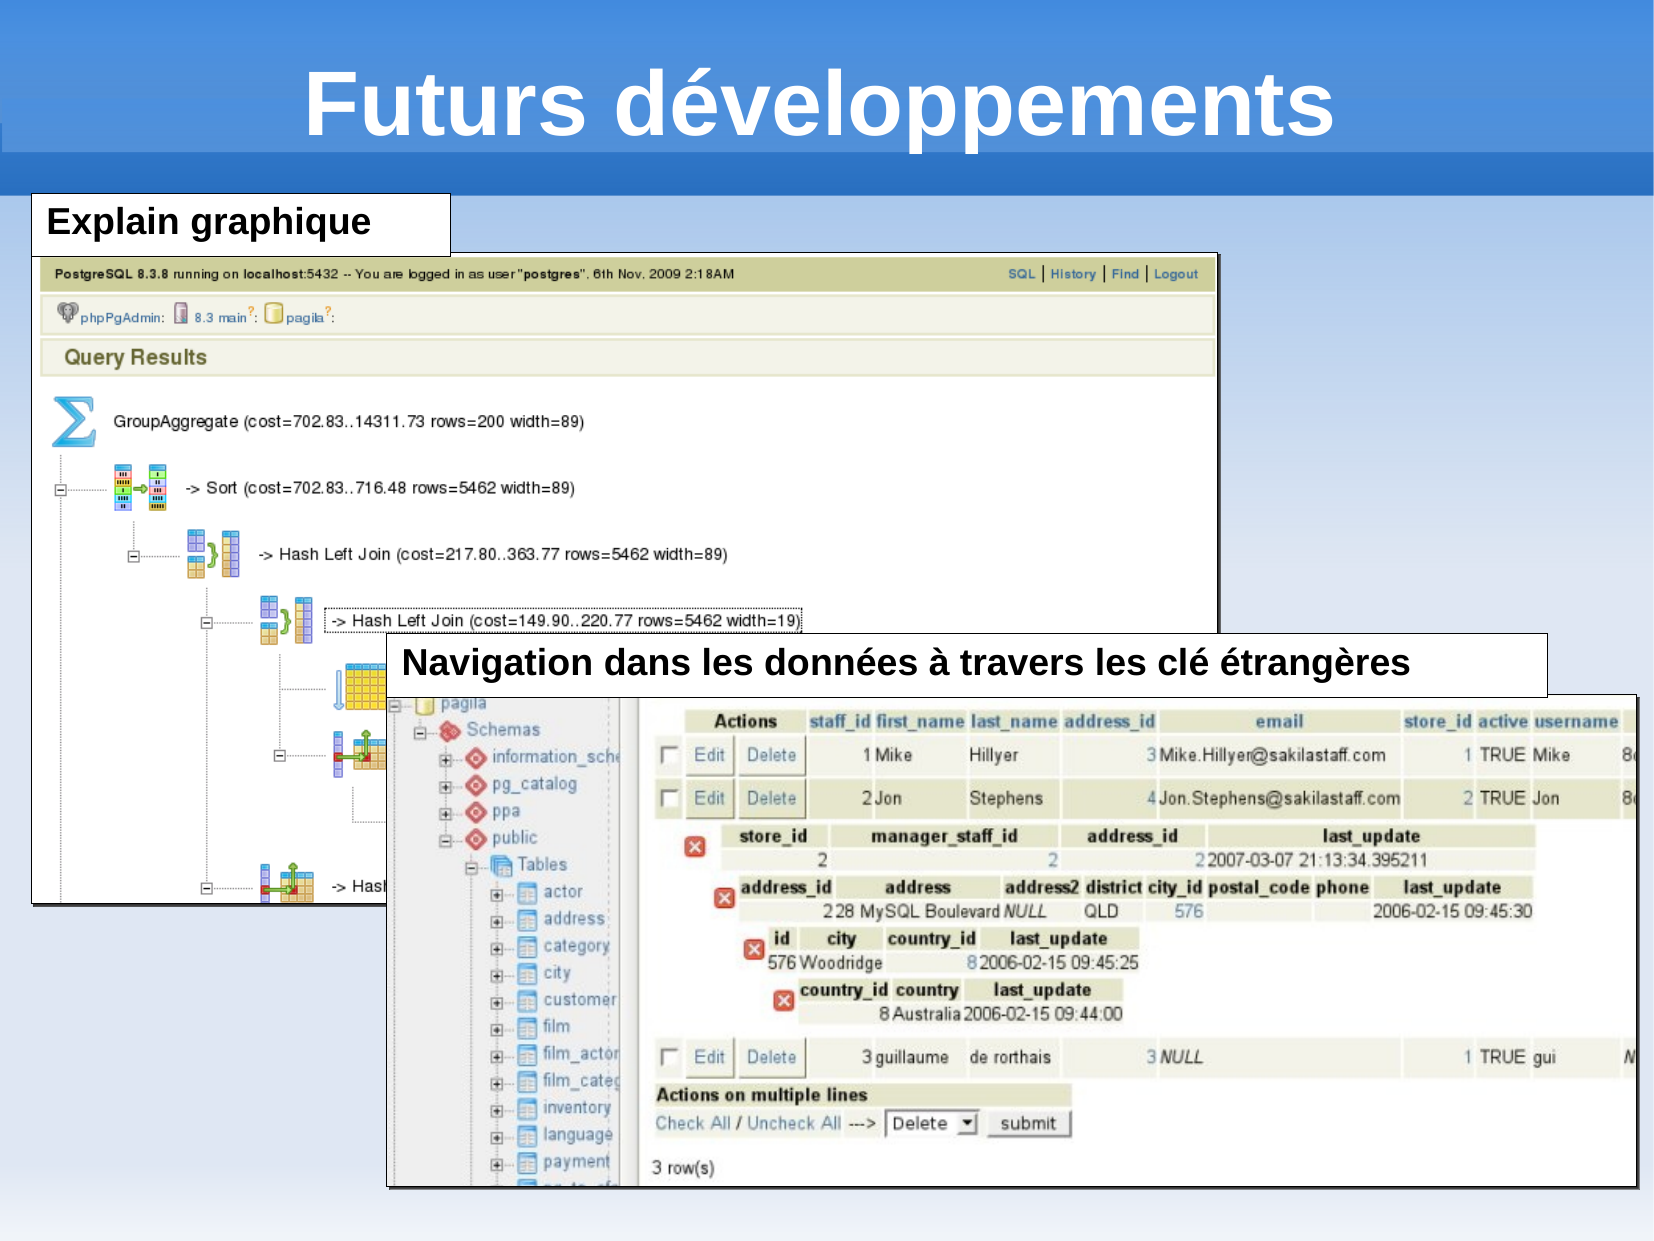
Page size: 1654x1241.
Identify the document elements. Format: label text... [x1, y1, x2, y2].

text_box Explain graphique [31, 193, 451, 257]
text_box Navigation dans les données à travers les clé étrangères [386, 633, 1548, 698]
picture [0, 0, 1654, 1241]
title Futurs développements [76, 7, 1565, 200]
